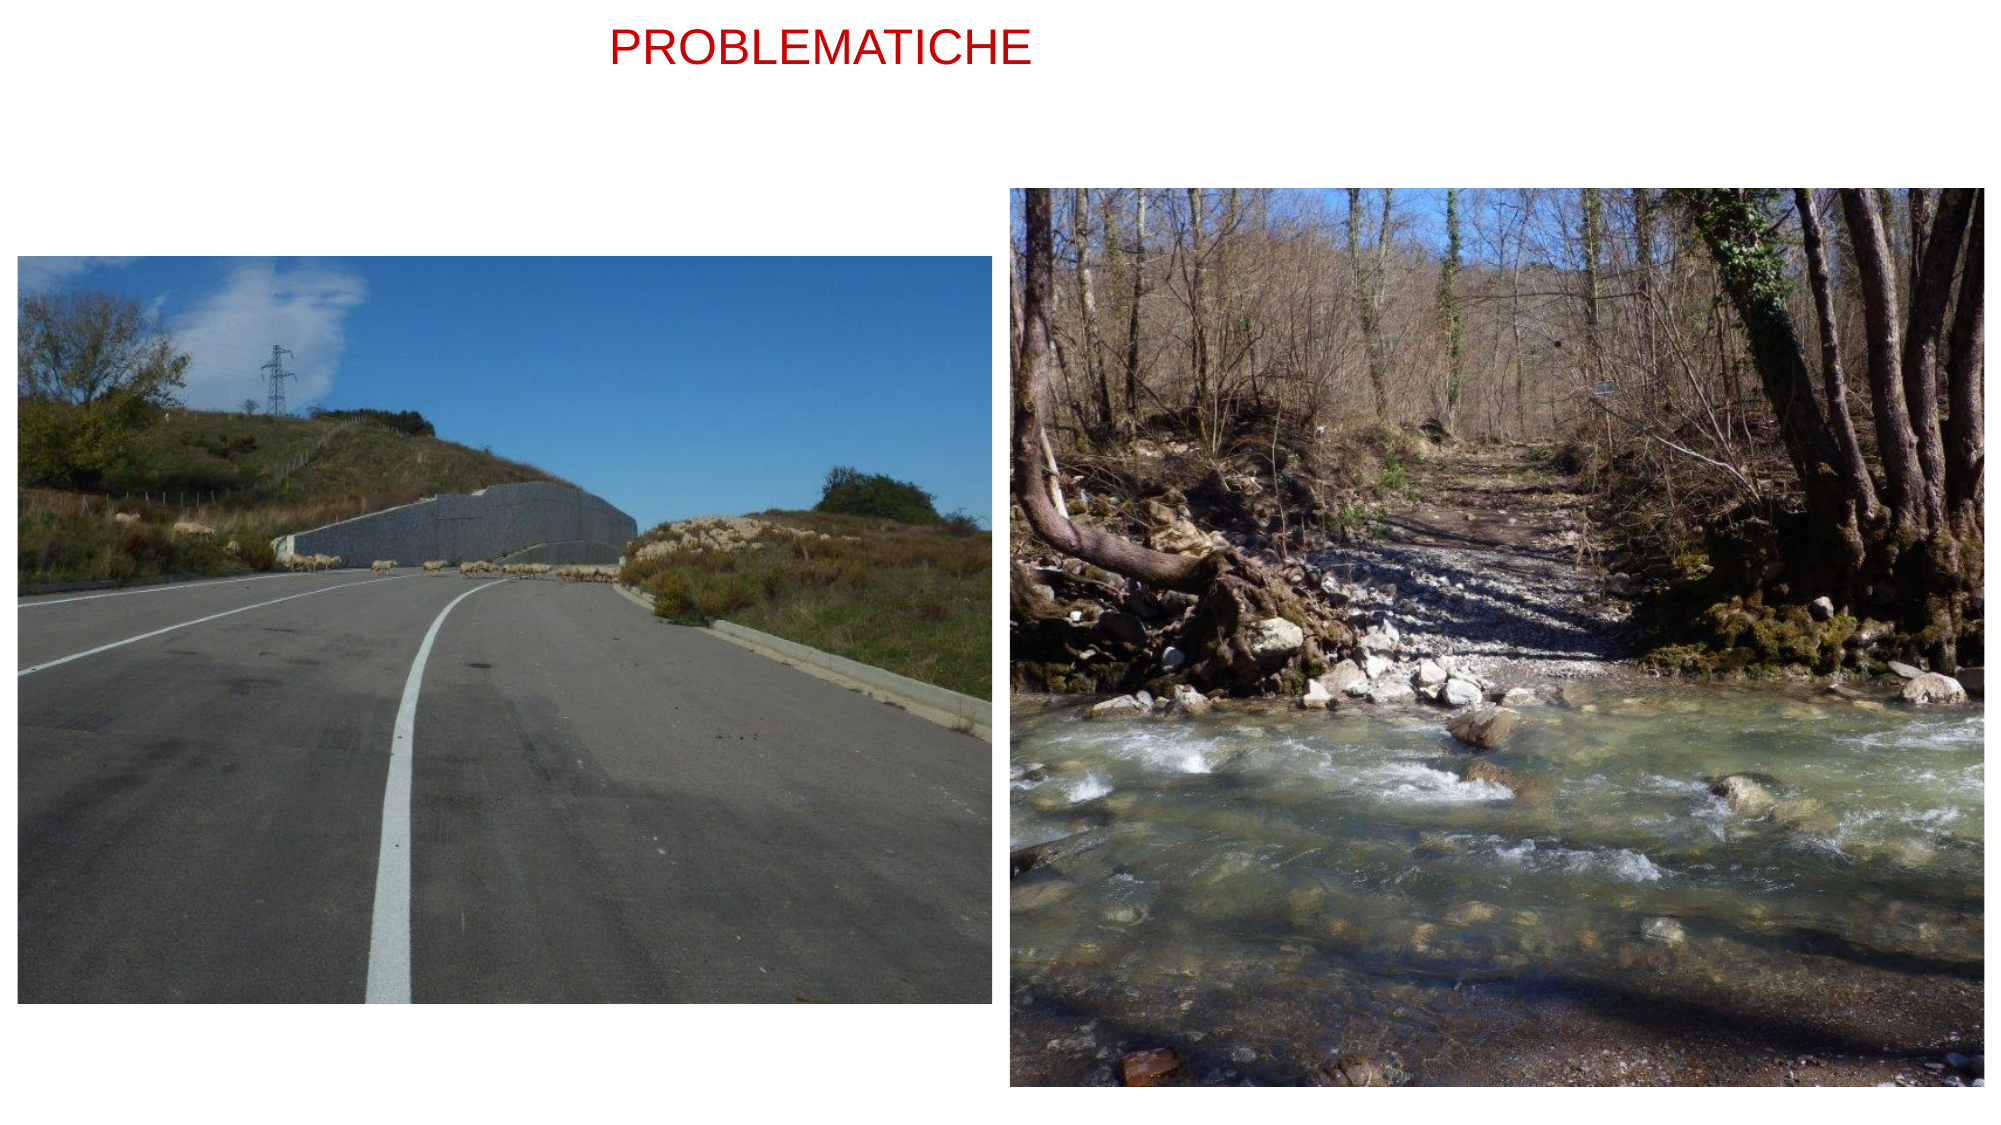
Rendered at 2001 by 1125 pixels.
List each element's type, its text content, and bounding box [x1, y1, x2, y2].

picture [17, 256, 993, 1004]
text_box PROBLEMATICHE [59, 12, 1583, 95]
picture [1009, 188, 1985, 1087]
